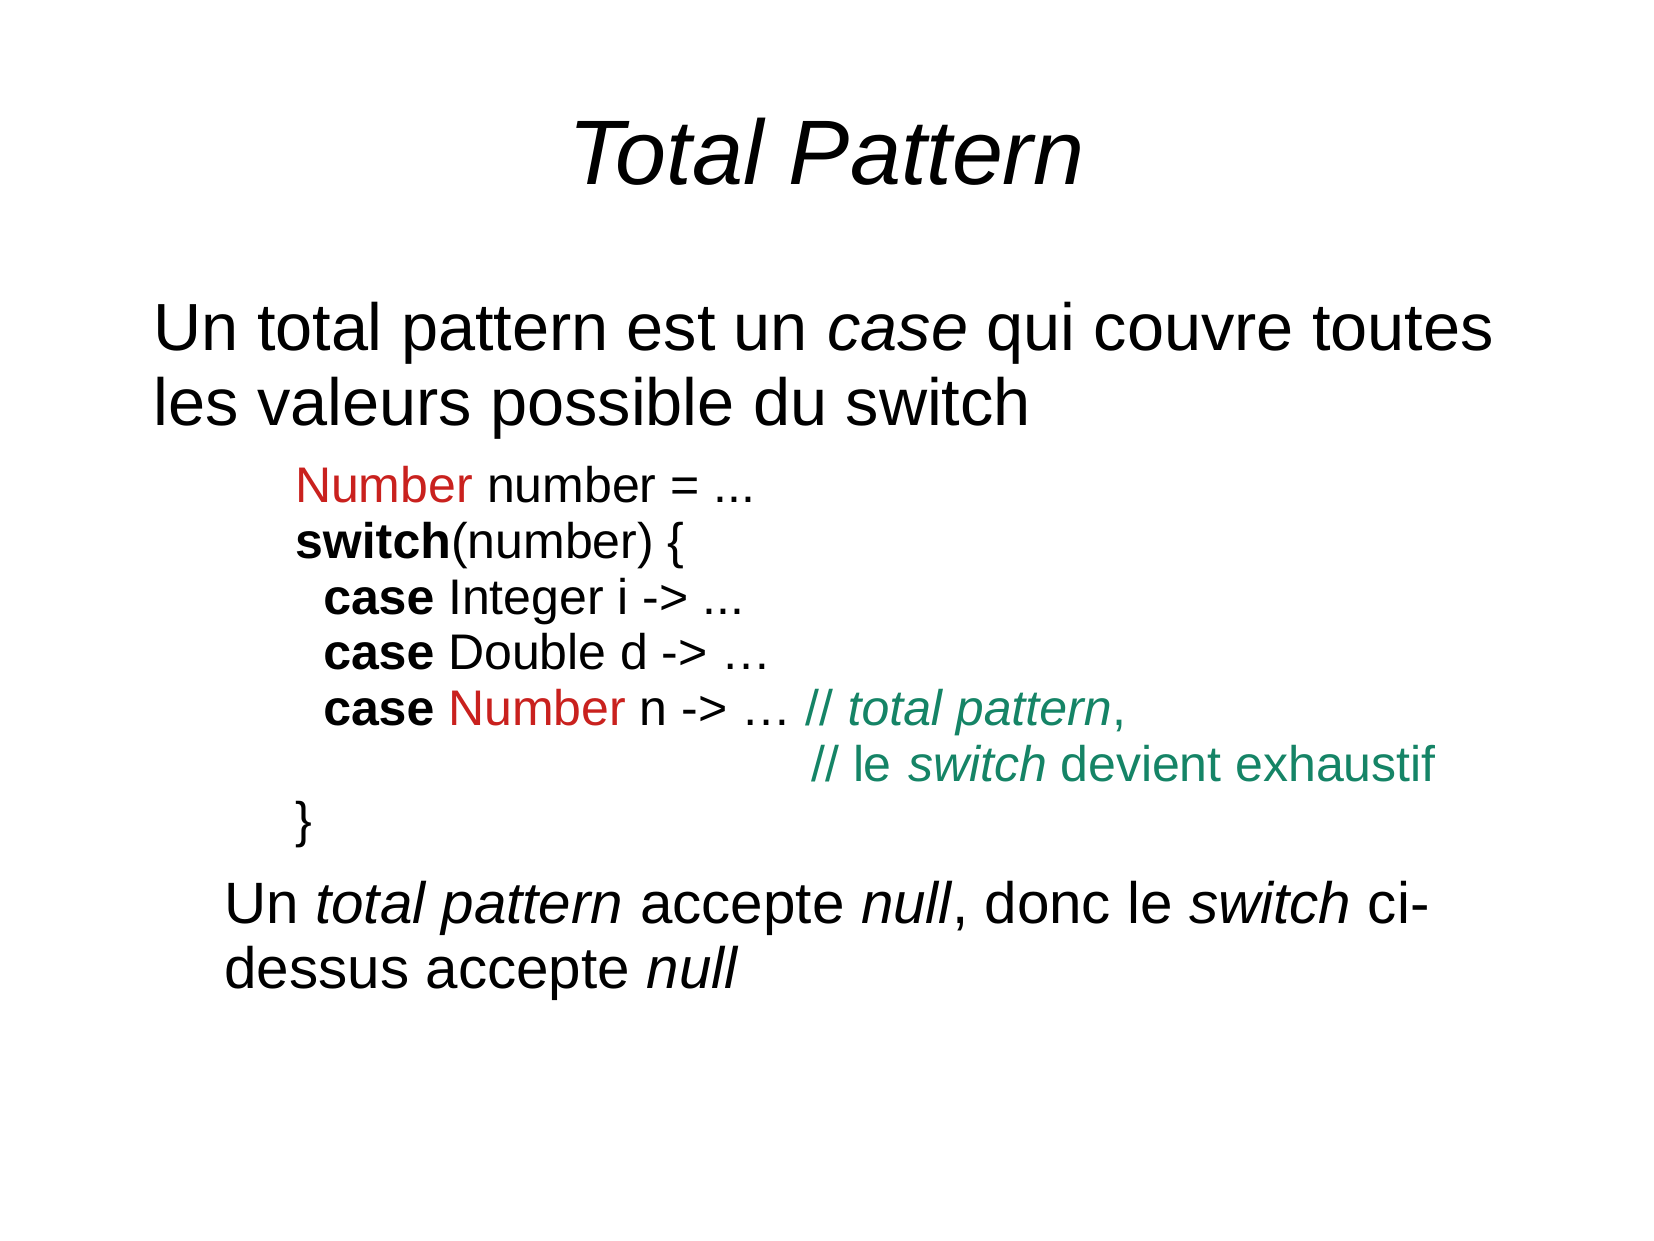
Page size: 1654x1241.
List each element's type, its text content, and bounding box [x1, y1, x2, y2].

list Un total pattern est un case qui couvre toutes les valeurs possible du switch Number number = ... switch(number) { case Integer i -> ... case Double d -> … case Number n -> … // total pattern, // le switch devient exhaustif } Un total pattern accepte null, donc le switch ci-dessus accepte null [82, 290, 1571, 1141]
title Total Pattern [82, 49, 1571, 257]
